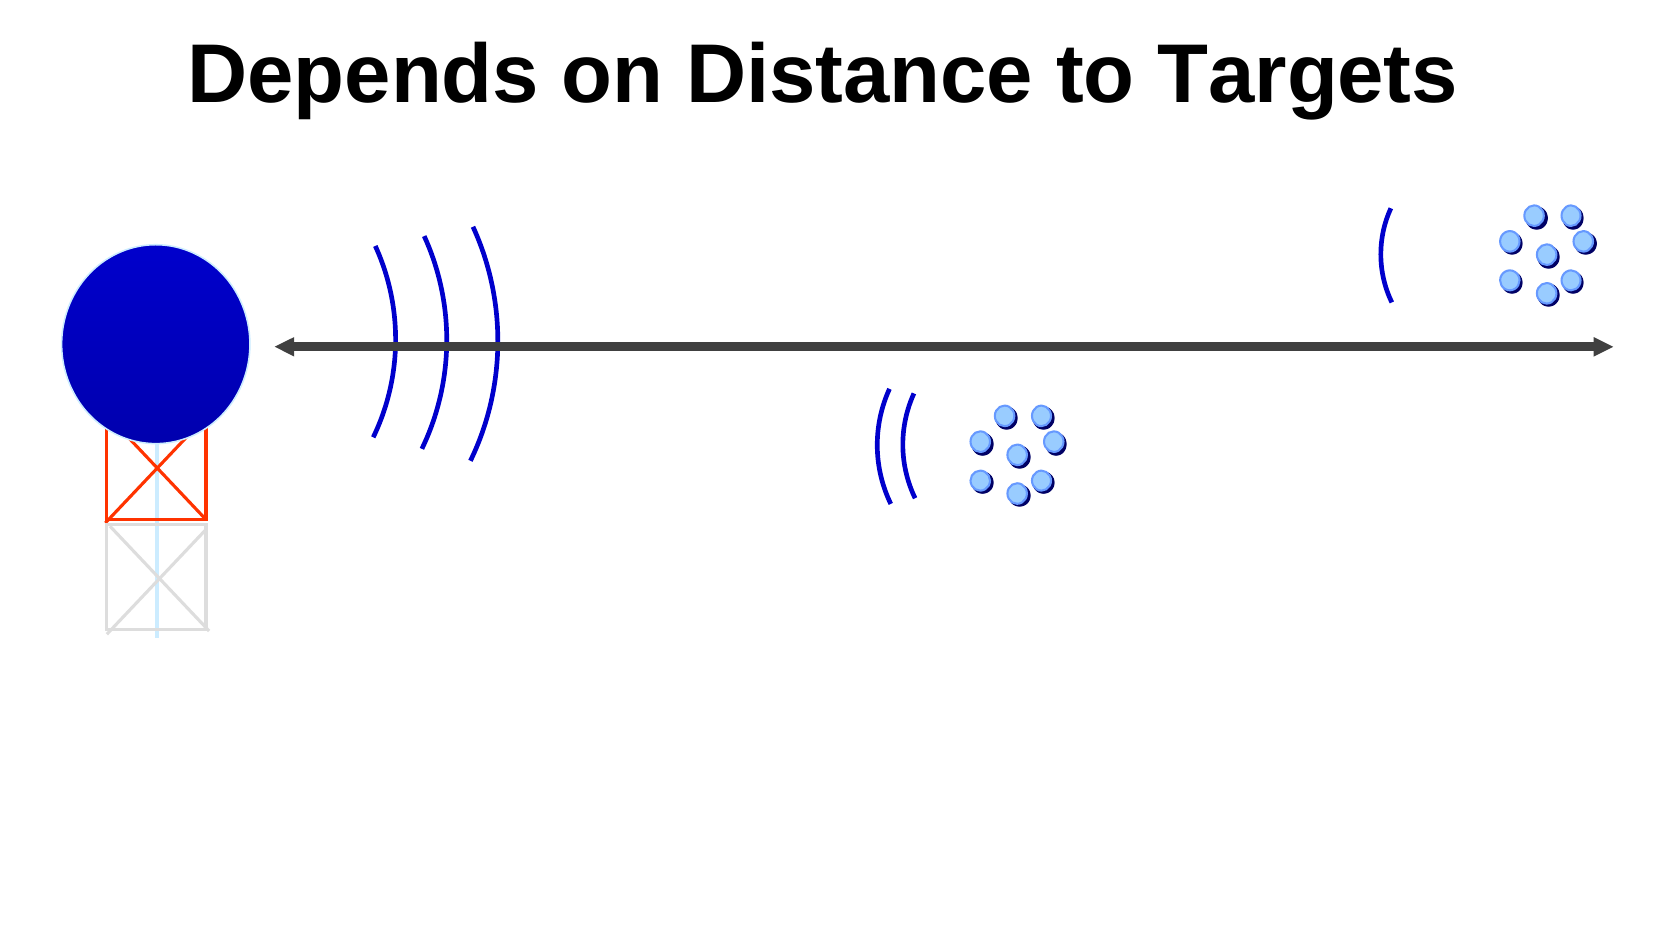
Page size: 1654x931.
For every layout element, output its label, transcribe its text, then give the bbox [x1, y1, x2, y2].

text_box [1500, 231, 1520, 252]
text_box [1573, 231, 1594, 252]
text_box [1044, 431, 1064, 452]
text_box [1007, 444, 1027, 466]
text_box [1536, 244, 1557, 265]
text_box [1536, 283, 1557, 304]
text_box [1031, 405, 1052, 427]
text_box [970, 431, 991, 452]
text_box [994, 405, 1015, 427]
text_box [1561, 205, 1581, 226]
text_box [1500, 270, 1520, 291]
text_box [1561, 270, 1581, 291]
text_box [1007, 483, 1027, 504]
text_box [970, 470, 991, 491]
text_box [1524, 205, 1544, 226]
text_box [1031, 470, 1052, 491]
title Depends on Distance to Targets [0, 5, 1651, 133]
text_box [61, 244, 250, 444]
